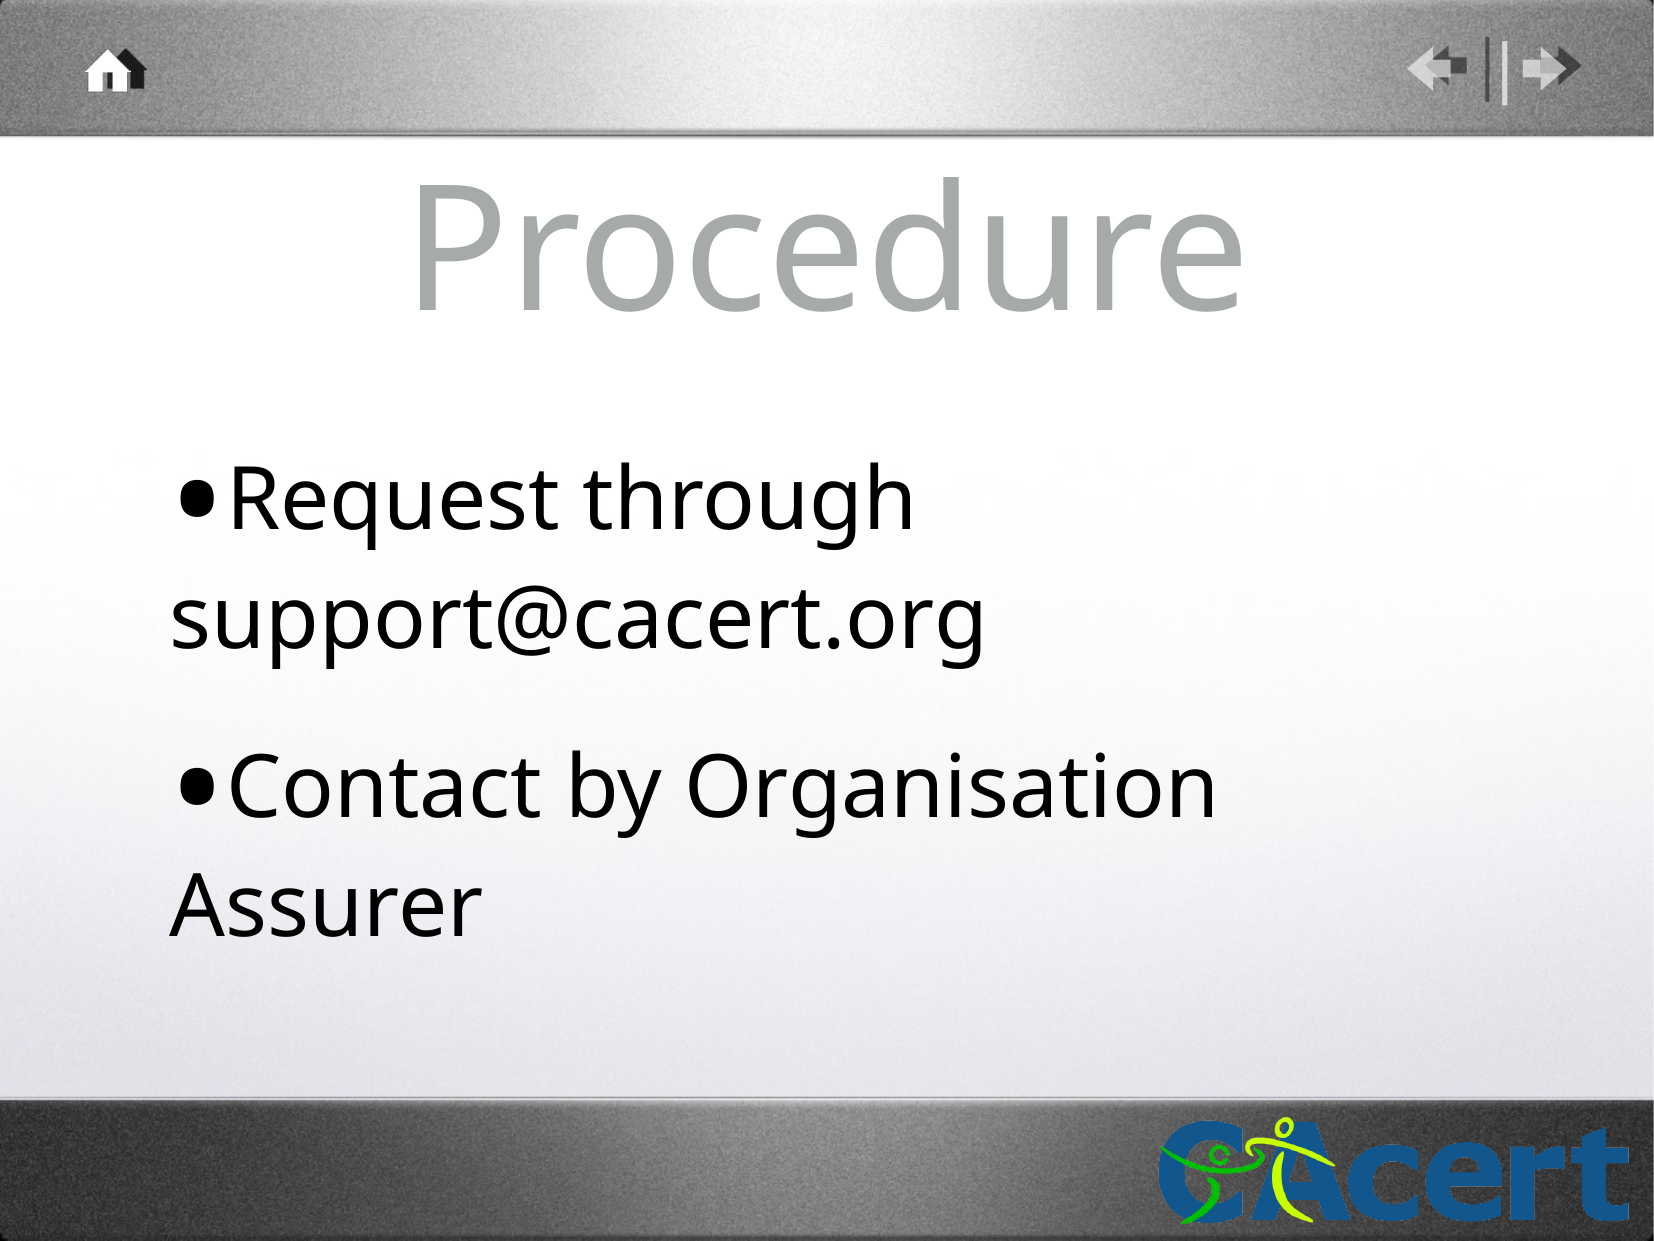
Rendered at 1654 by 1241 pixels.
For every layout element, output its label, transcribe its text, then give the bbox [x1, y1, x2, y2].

title Procedure [161, 133, 1493, 335]
picture [0, 0, 1654, 1241]
list Request through support@cacert.org Contact by Organisation Assurer [161, 335, 1493, 1063]
